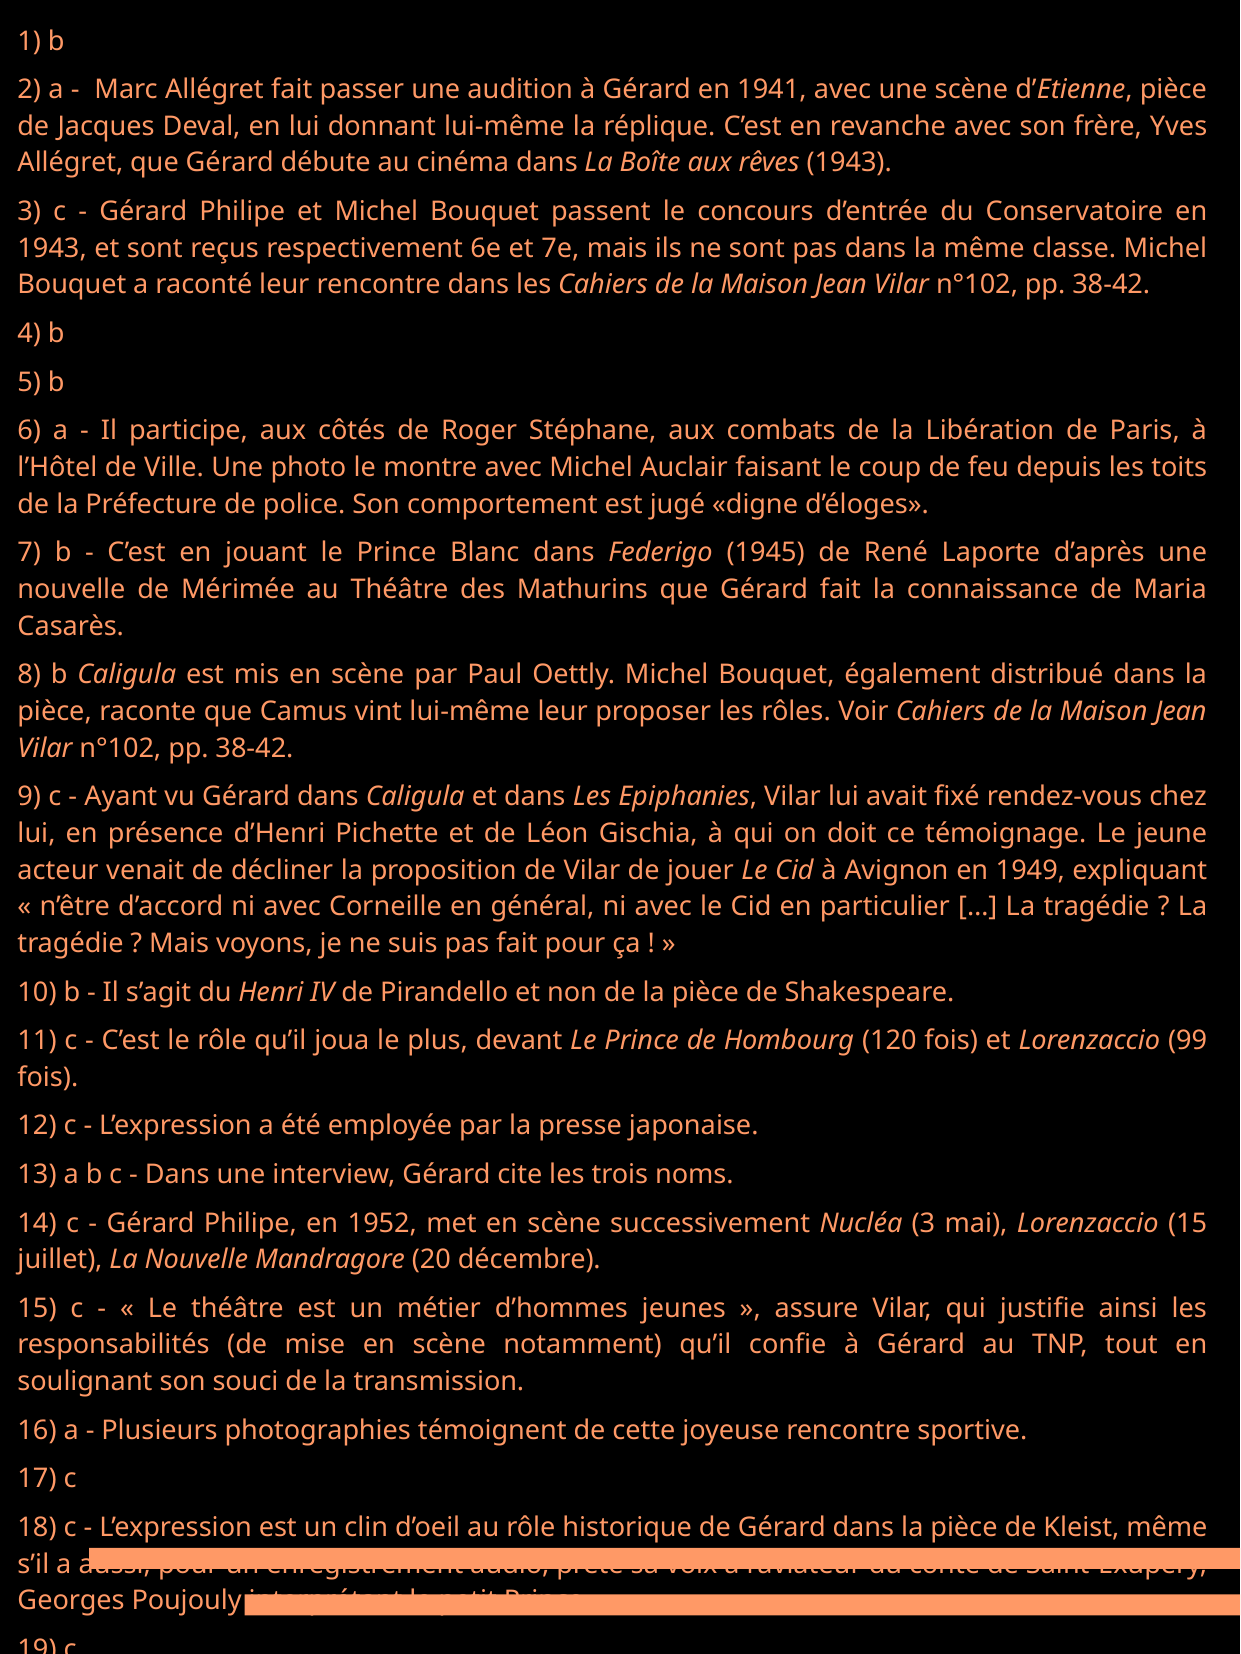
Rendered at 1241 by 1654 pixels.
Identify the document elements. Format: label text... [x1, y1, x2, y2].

text_box 1) b 2) a - Marc Allégret fait passer une audition à Gérard en 1941, avec une scène d’Etienne, pièce de Jacques Deval, en lui donnant lui-même la réplique. C’est en revanche avec son frère, Yves Allégret, que Gérard débute au cinéma dans La Boîte aux rêves (1943). 3) c - Gérard Philipe et Michel Bouquet passent le concours d’entrée du Conservatoire en 1943, et sont reçus respectivement 6e et 7e, mais ils ne sont pas dans la même classe. Michel Bouquet a raconté leur rencontre dans les Cahiers de la Maison Jean Vilar n°102, pp. 38-42. 4) b 5) b 6) a - Il participe, aux côtés de Roger Stéphane, aux combats de la Libération de Paris, à l’Hôtel de Ville. Une photo le montre avec Michel Auclair faisant le coup de feu depuis les toits de la Préfecture de police. Son comportement est jugé «digne d’éloges». 7) b - C’est en jouant le Prince Blanc dans Federigo (1945) de René Laporte d’après une nouvelle de Mérimée au Théâtre des Mathurins que Gérard fait la connaissance de Maria Casarès. 8) b Caligula est mis en scène par Paul Oettly. Michel Bouquet, également distribué dans la pièce, raconte que Camus vint lui-même leur proposer les rôles. Voir Cahiers de la Maison Jean Vilar n°102, pp. 38-42. 9) c - Ayant vu Gérard dans Caligula et dans Les Epiphanies, Vilar lui avait fixé rendez-vous chez lui, en présence d’Henri Pichette et de Léon Gischia, à qui on doit ce témoignage. Le jeune acteur venait de décliner la proposition de Vilar de jouer Le Cid à Avignon en 1949, expliquant « n’être d’accord ni avec Corneille en général, ni avec le Cid en particulier […] La tragédie ? La tragédie ? Mais voyons, je ne suis pas fait pour ça ! » 10) b - Il s’agit du Henri IV de Pirandello et non de la pièce de Shakespeare. 11) c - C’est le rôle qu’il joua le plus, devant Le Prince de Hombourg (120 fois) et Lorenzaccio (99 fois). 12) c - L’expression a été employée par la presse japonaise. 13) a b c - Dans une interview, Gérard cite les trois noms. 14) c - Gérard Philipe, en 1952, met en scène successivement Nucléa (3 mai), Lorenzaccio (15 juillet), La Nouvelle Mandragore (20 décembre). 15) c - « Le théâtre est un métier d’hommes jeunes », assure Vilar, qui justifie ainsi les responsabilités (de mise en scène notamment) qu’il confie à Gérard au TNP, tout en soulignant son souci de la transmission. 16) a - Plusieurs photographies témoignent de cette joyeuse rencontre sportive. 17) c 18) c - L’expression est un clin d’oeil au rôle historique de Gérard dans la pièce de Kleist, même s’il a aussi, pour un enregistrement audio, prêté sa voix à l’aviateur du conte de Saint-Exupéry, Georges Poujouly interprétant le petit Prince. 19) c 20) c Source : Cahiers Maison Jean Vilar, juillet 2009 [2, 13, 1222, 1654]
